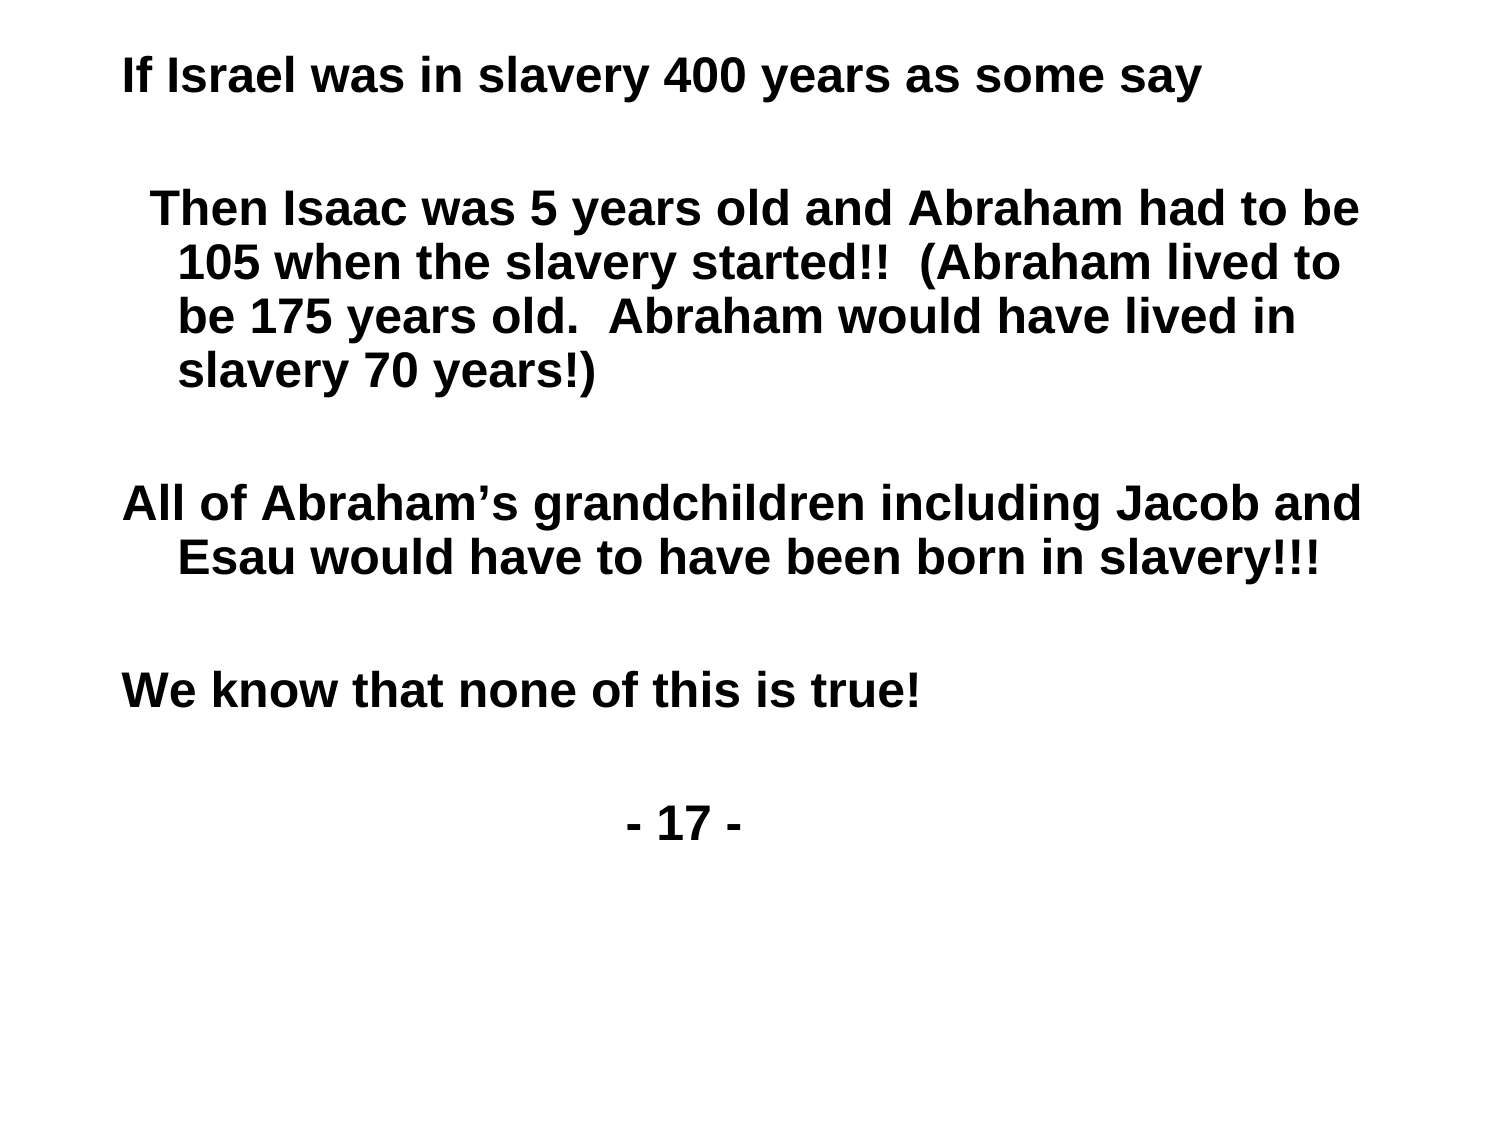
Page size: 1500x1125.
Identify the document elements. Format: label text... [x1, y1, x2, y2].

list If Israel was in slavery 400 years as some say Then Isaac was 5 years old and Abraham had to be 105 when the slavery started!! (Abraham lived to be 175 years old. Abraham would have lived in slavery 70 years!) All of Abraham’s grandchildren including Jacob and Esau would have to have been born in slavery!!! We know that none of this is true! - 17 - [50, 41, 1401, 871]
